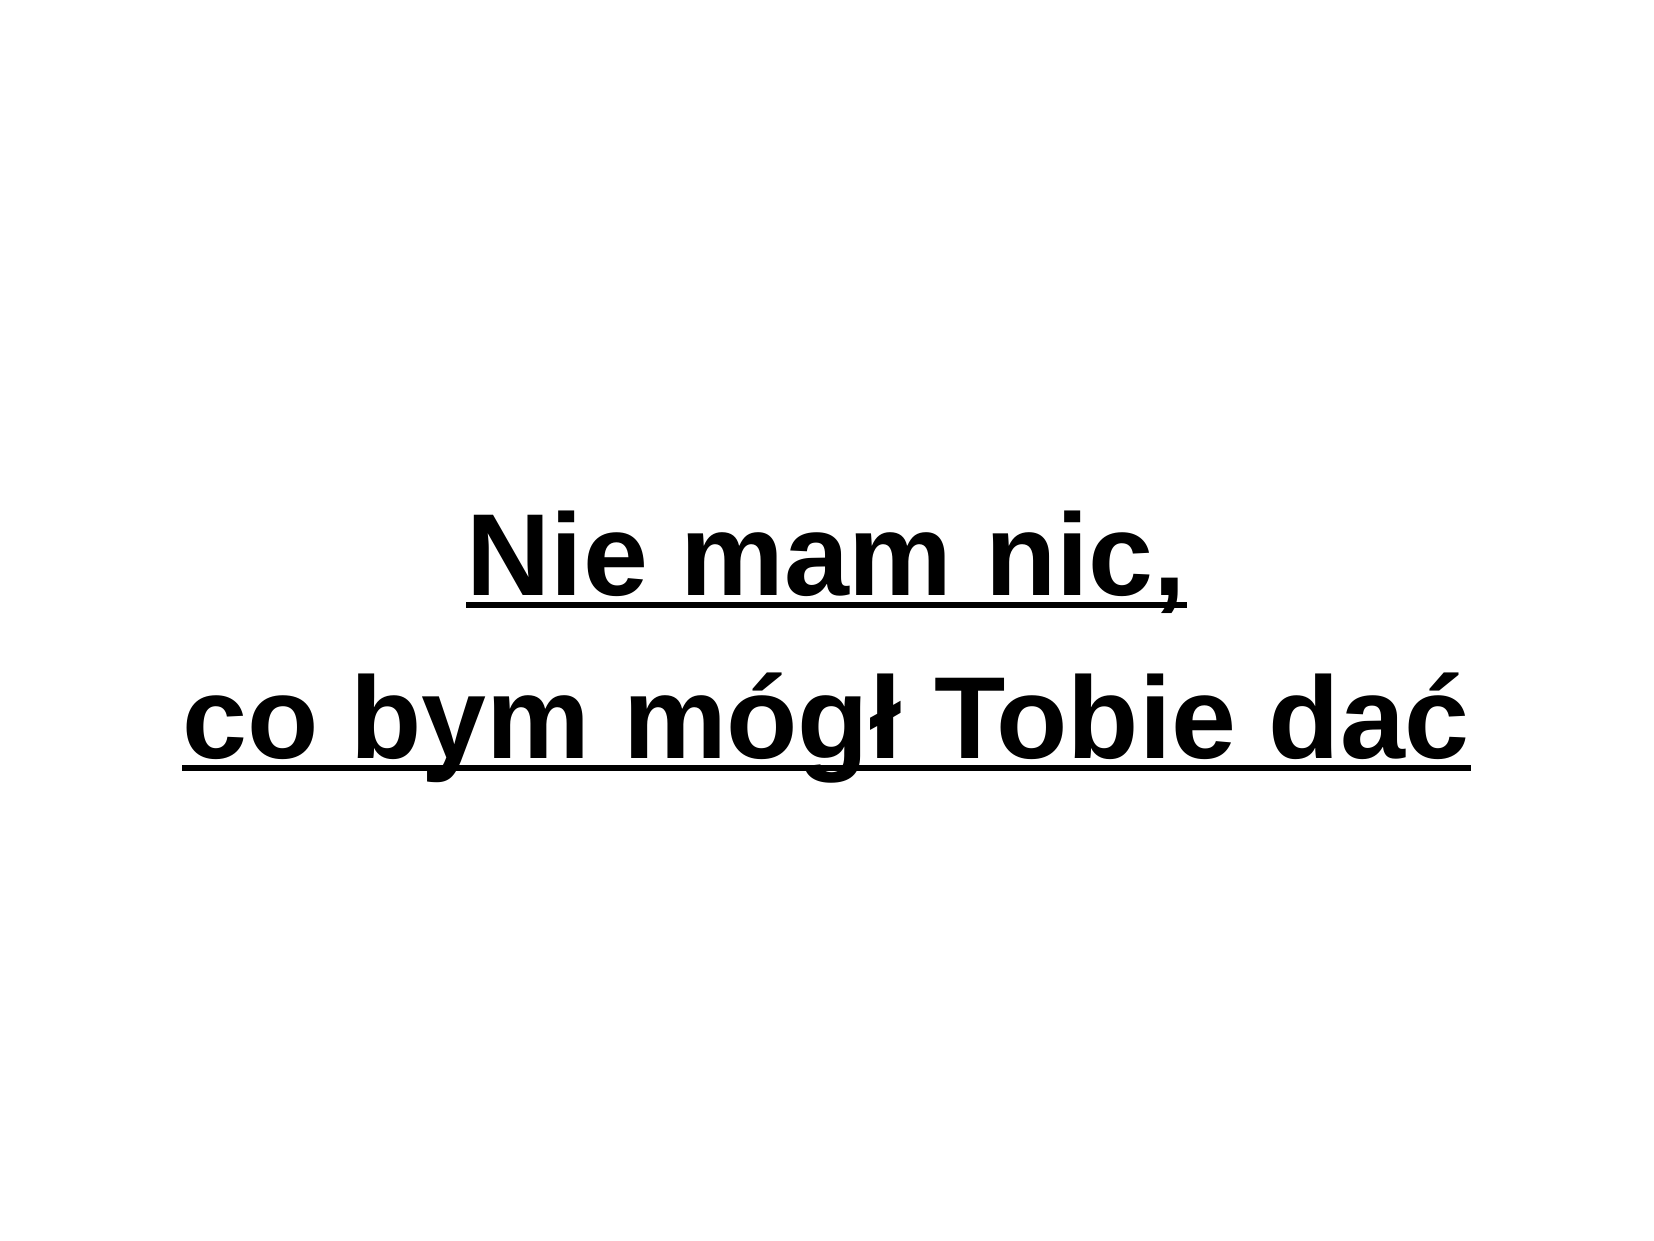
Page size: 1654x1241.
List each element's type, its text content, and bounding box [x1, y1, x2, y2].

subtitle Nie mam nic, co bym mógł Tobie dać [0, 0, 1654, 1241]
